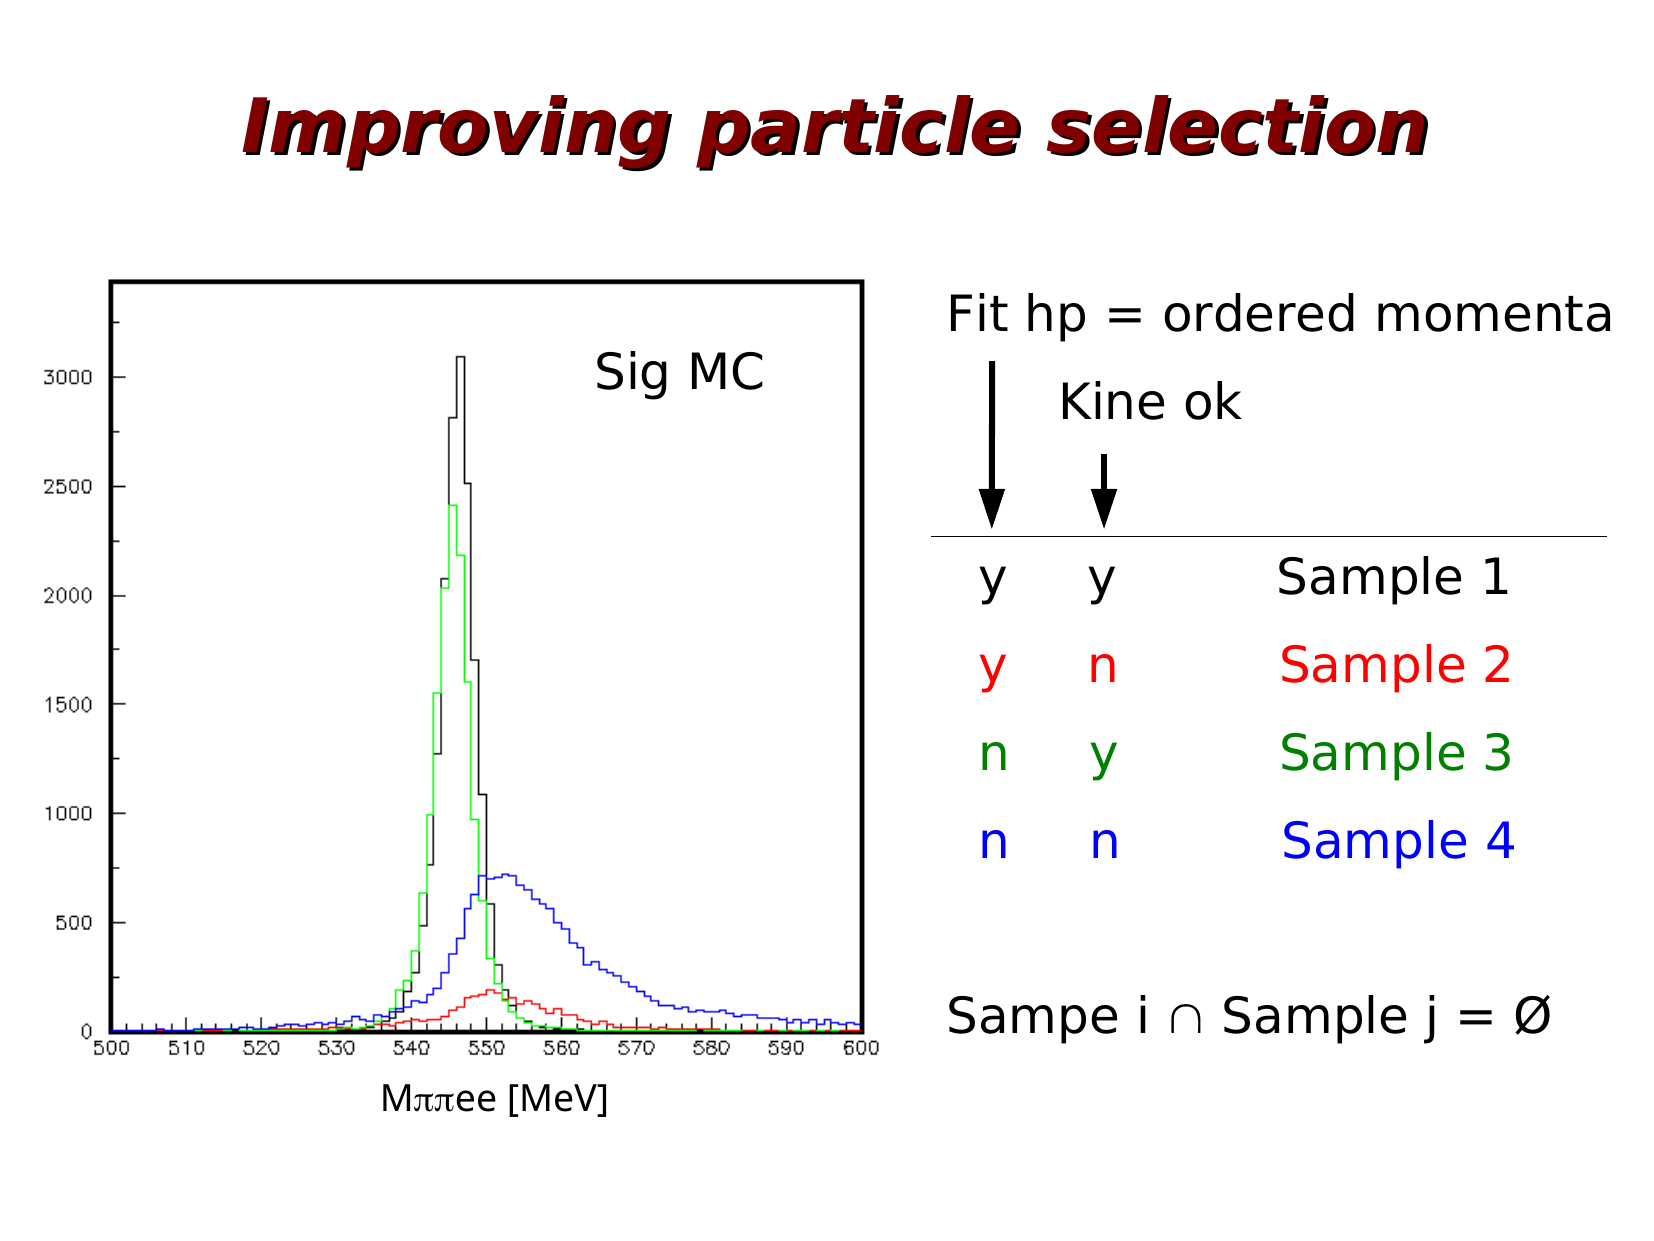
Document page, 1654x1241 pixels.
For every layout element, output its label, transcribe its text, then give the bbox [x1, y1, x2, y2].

text_box Mppee [MeV] [365, 1064, 617, 1128]
text_box Sig MC [579, 335, 777, 409]
text_box Improving particle selection [226, 75, 1422, 178]
picture [18, 189, 957, 1127]
text_box Fit hp = ordered momenta Kine ok y y Sample 1 y n Sample 2 n y Sample 3 n n Sample 4 Sampe i  Sample j = Ø [931, 277, 1616, 1061]
